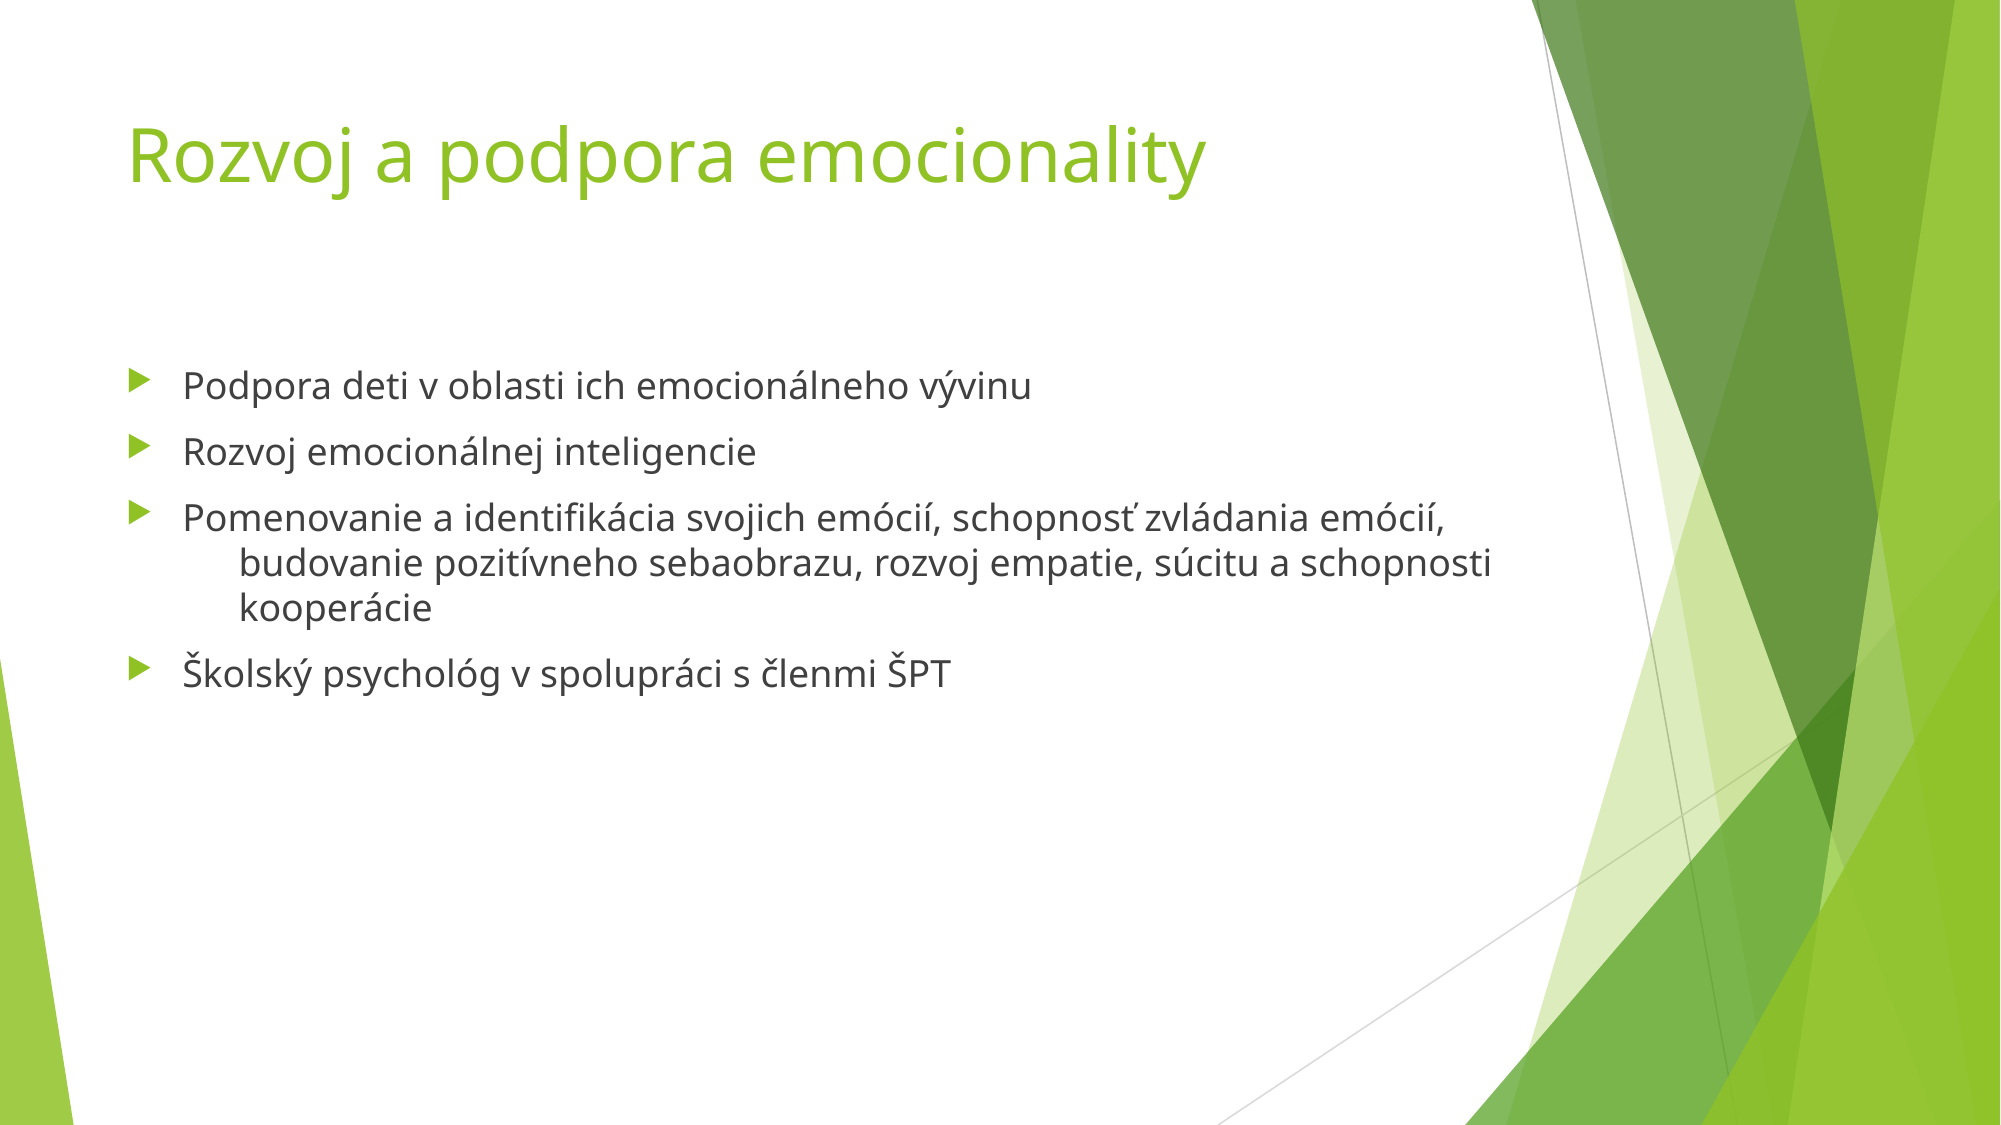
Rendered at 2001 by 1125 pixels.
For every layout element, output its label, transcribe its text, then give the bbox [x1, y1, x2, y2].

title Rozvoj a podpora emocionality [111, 99, 1522, 267]
list Podpora deti v oblasti ich emocionálneho vývinu Rozvoj emocionálnej inteligencie Pomenovanie a identifikácia svojich emócií, schopnosť zvládania emócií, budovanie pozitívneho sebaobrazu, rozvoj empatie, súcitu a schopnosti kooperácie Školský psychológ v spolupráci s členmi ŠPT [111, 354, 1522, 992]
